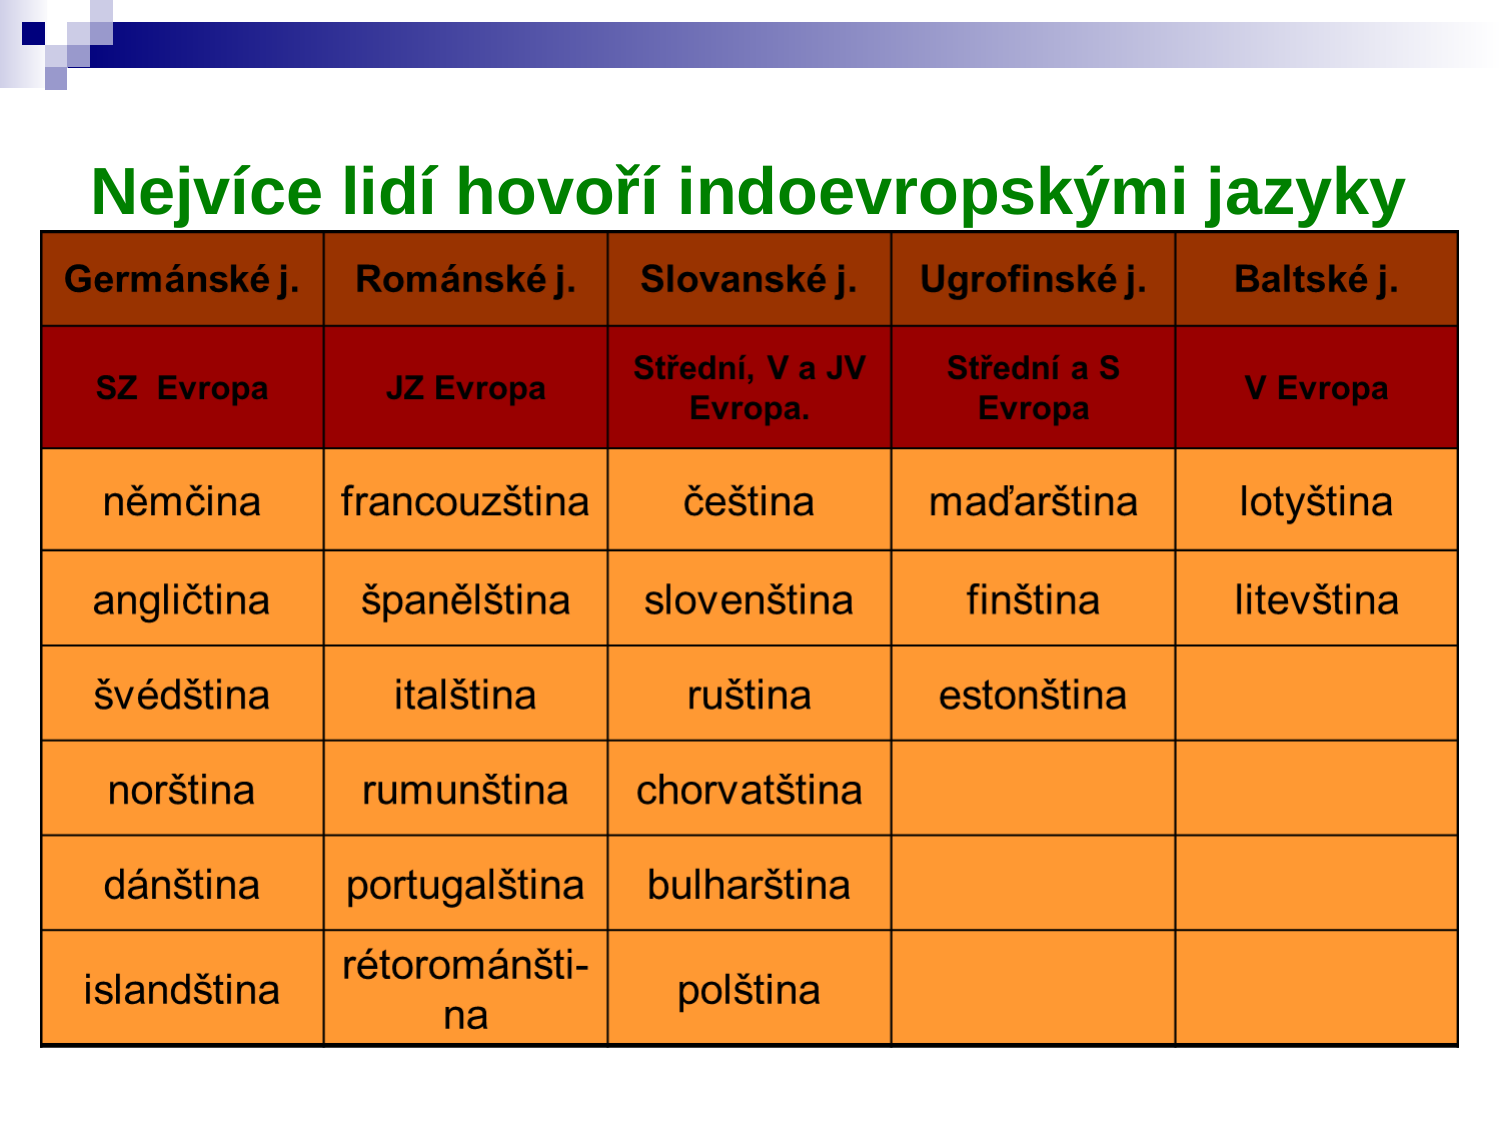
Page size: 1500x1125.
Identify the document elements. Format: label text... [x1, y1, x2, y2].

picture [40, 231, 1459, 1064]
title Nejvíce lidí hovoří indoevropskými jazyky [75, 75, 1426, 230]
